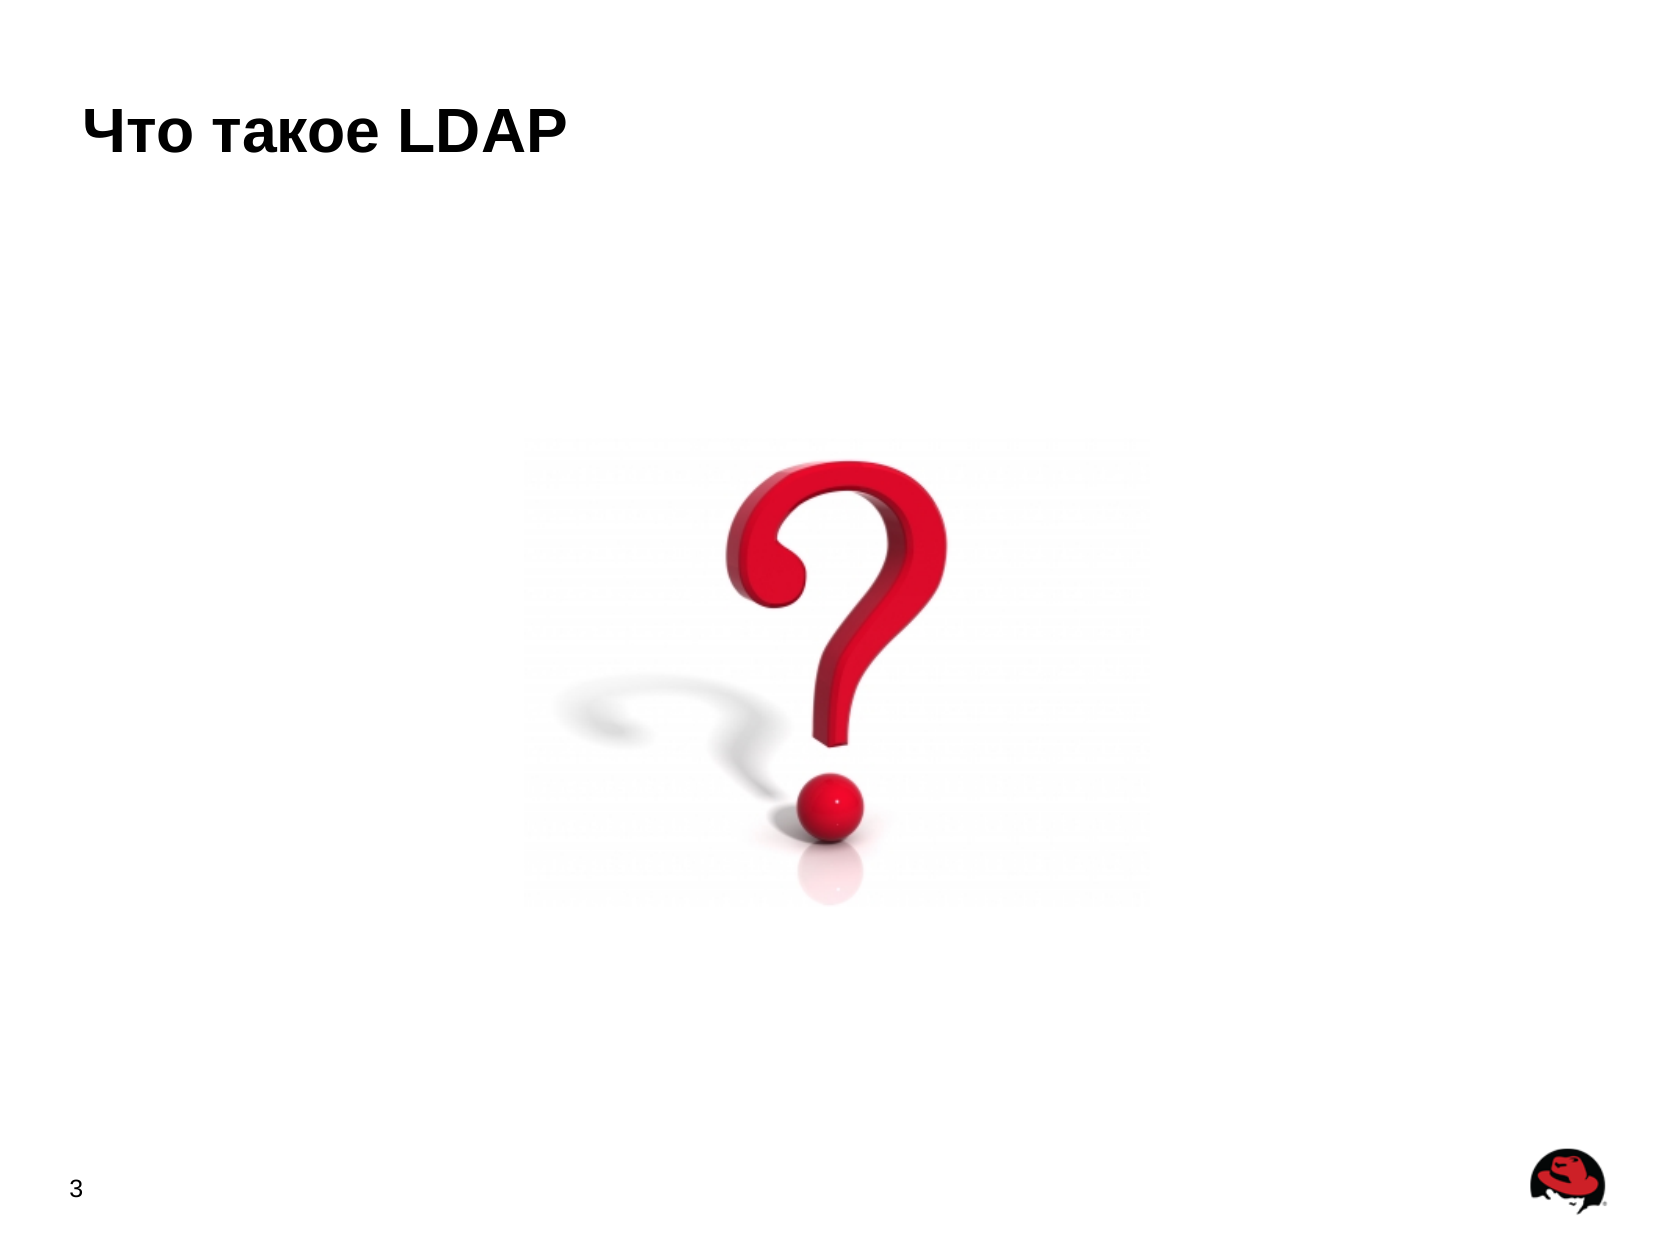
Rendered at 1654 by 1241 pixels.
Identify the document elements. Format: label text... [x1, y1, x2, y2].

title Что такое LDAP [82, 37, 1571, 226]
picture [1529, 1146, 1613, 1224]
picture [524, 438, 1150, 908]
